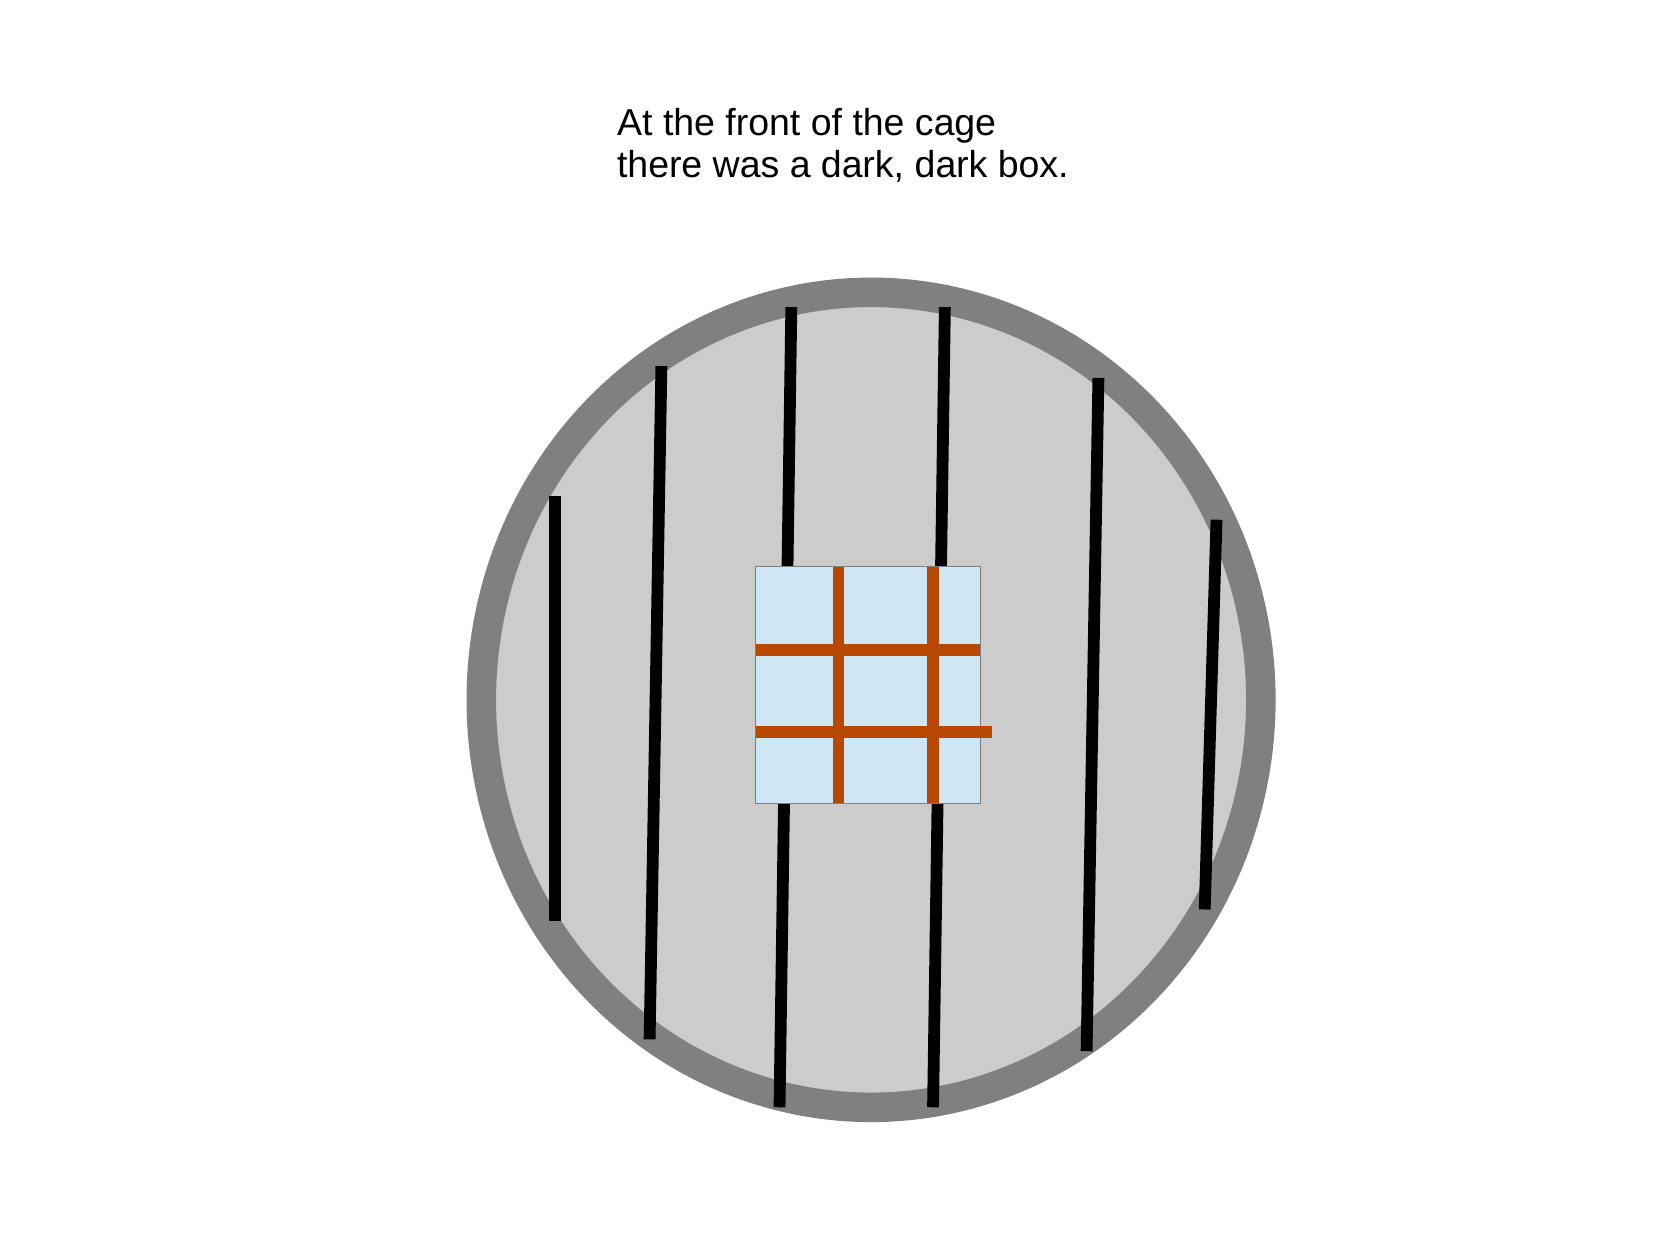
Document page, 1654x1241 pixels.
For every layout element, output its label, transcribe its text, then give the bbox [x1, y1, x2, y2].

text_box [1211, 524, 1261, 900]
text_box At the front of the cage there was a dark, dark box. [602, 94, 1099, 194]
text_box [481, 292, 1221, 1108]
